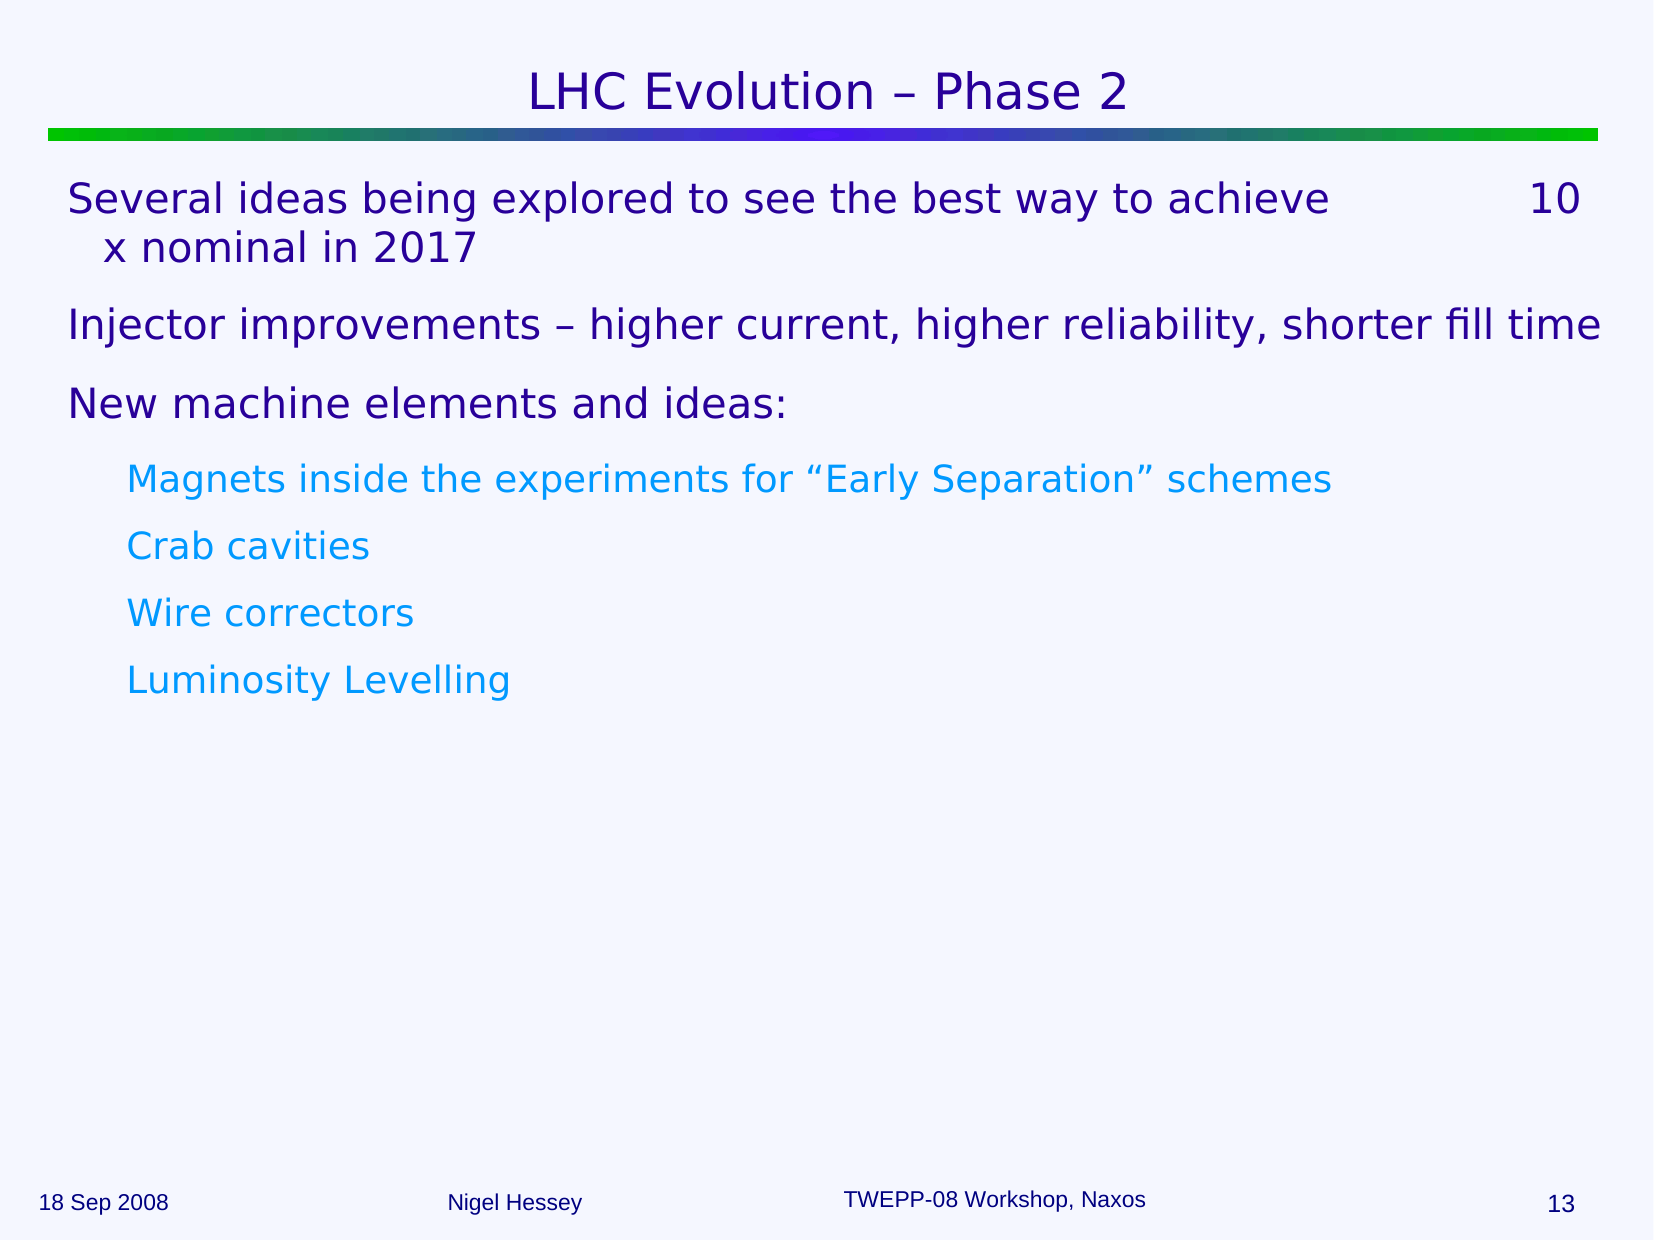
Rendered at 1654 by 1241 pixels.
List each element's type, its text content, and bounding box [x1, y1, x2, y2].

picture [1563, 128, 1598, 141]
picture [48, 128, 95, 141]
title LHC Evolution – Phase 2 [95, 37, 1563, 146]
list Several ideas being explored to see the best way to achieve 10 x nominal in 2017 Injector improvements – higher current, higher reliability, shorter fill time New machine elements and ideas: Magnets inside the experiments for “Early Separation” schemes Crab cavities Wire correctors Luminosity Levelling [49, 174, 1614, 1127]
